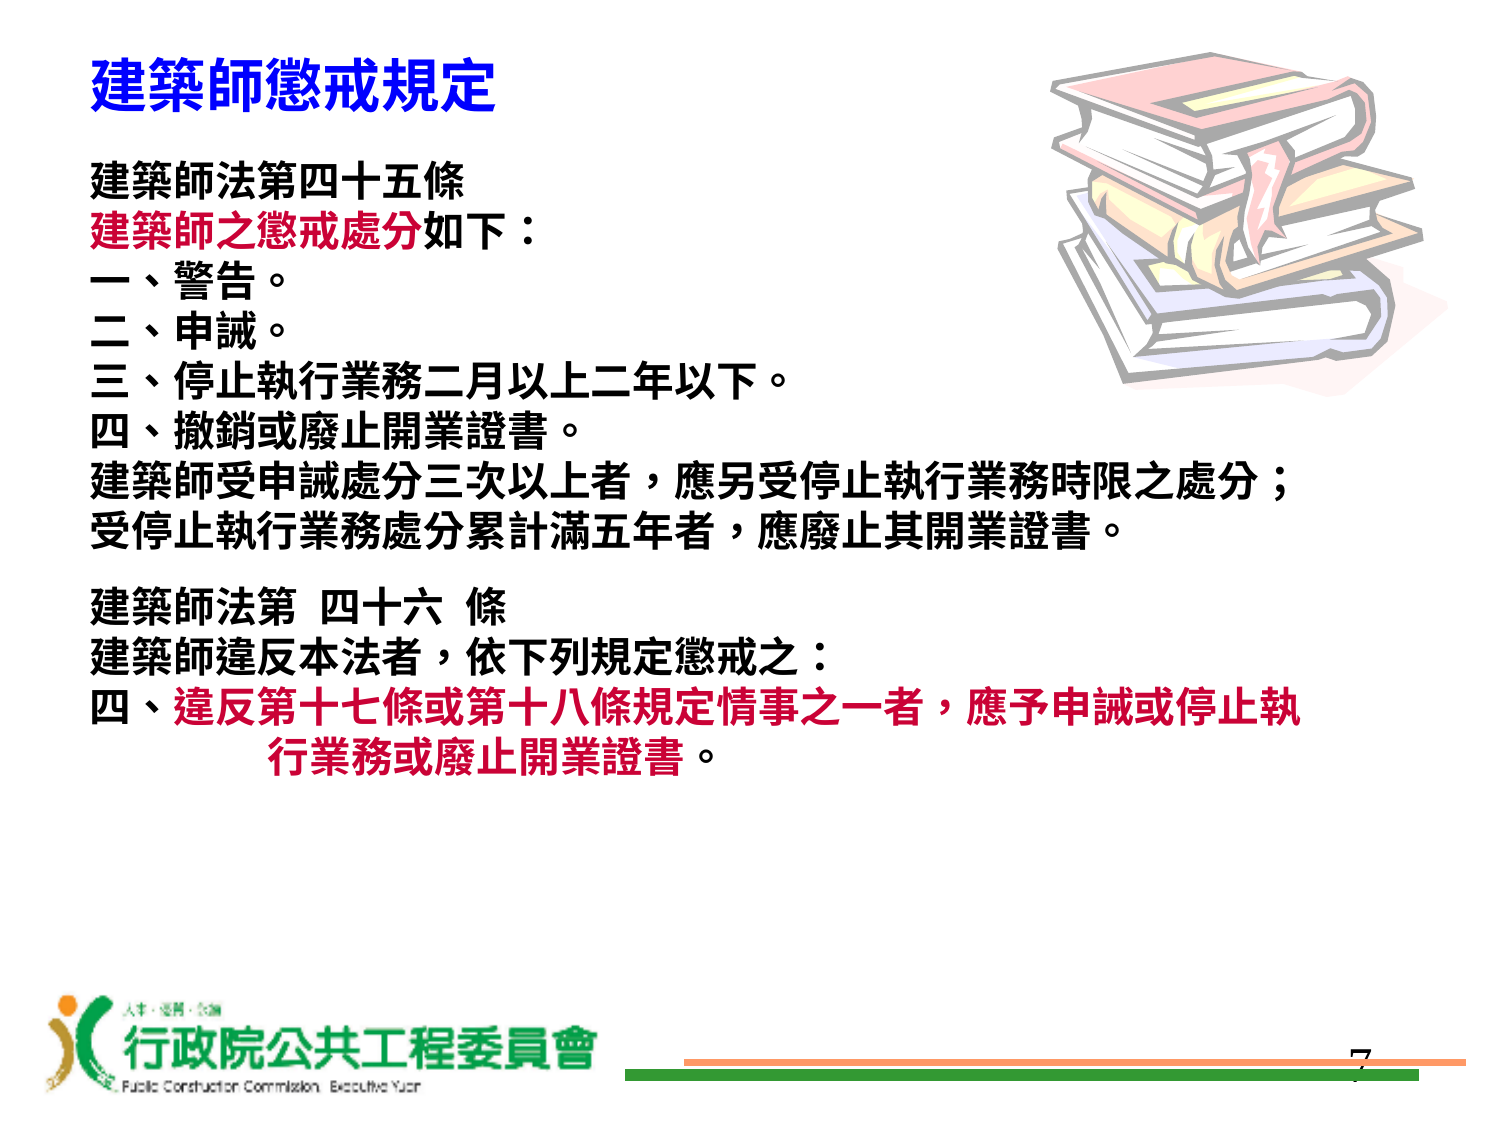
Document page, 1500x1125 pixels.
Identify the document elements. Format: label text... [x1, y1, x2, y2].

picture [1050, 50, 1452, 400]
text_box 建築師法第四十五條 建築師之懲戒處分如下： 一、警告。 二、申誡。 三、停止執行業務二月以上二年以下。 四、撤銷或廢止開業證書。 建築師受申誡處分三次以上者，應另受停止執行業務時限之處分；受停止執行業務處分累計滿五年者，應廢止其開業證書。 建築師法第 四十六 條 建築師違反本法者，依下列規定懲戒之： 四、違反第十七條或第十八條規定情事之一者，應予申誡或停止執 行業務或廢止開業證書。 [75, 147, 1353, 840]
text_box 建築師懲戒規定 [74, 41, 513, 128]
